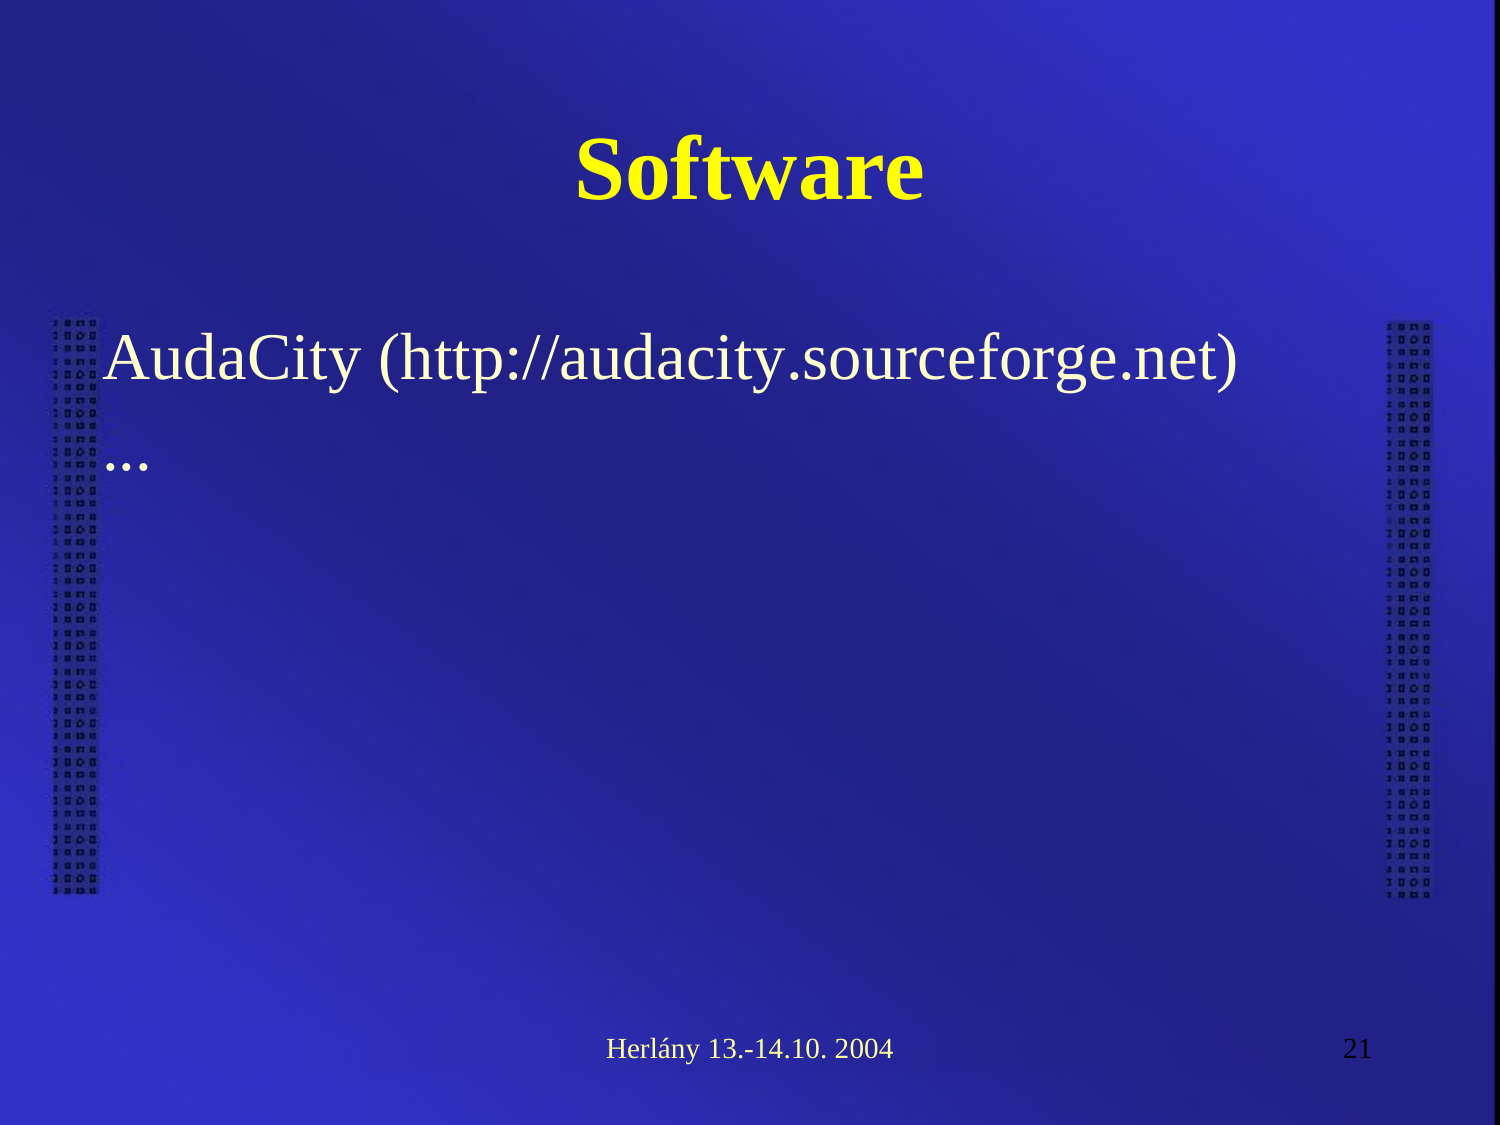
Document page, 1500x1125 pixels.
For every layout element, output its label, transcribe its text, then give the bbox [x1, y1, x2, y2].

text_box Herlány 13.-14.10. 2004 [512, 1024, 988, 1073]
title Software [112, 74, 1388, 263]
text_box 20 [1074, 1024, 1388, 1073]
picture [0, 0, 1500, 1125]
list AudaCity (http://audacity.sourceforge.net) ... [87, 312, 1438, 988]
